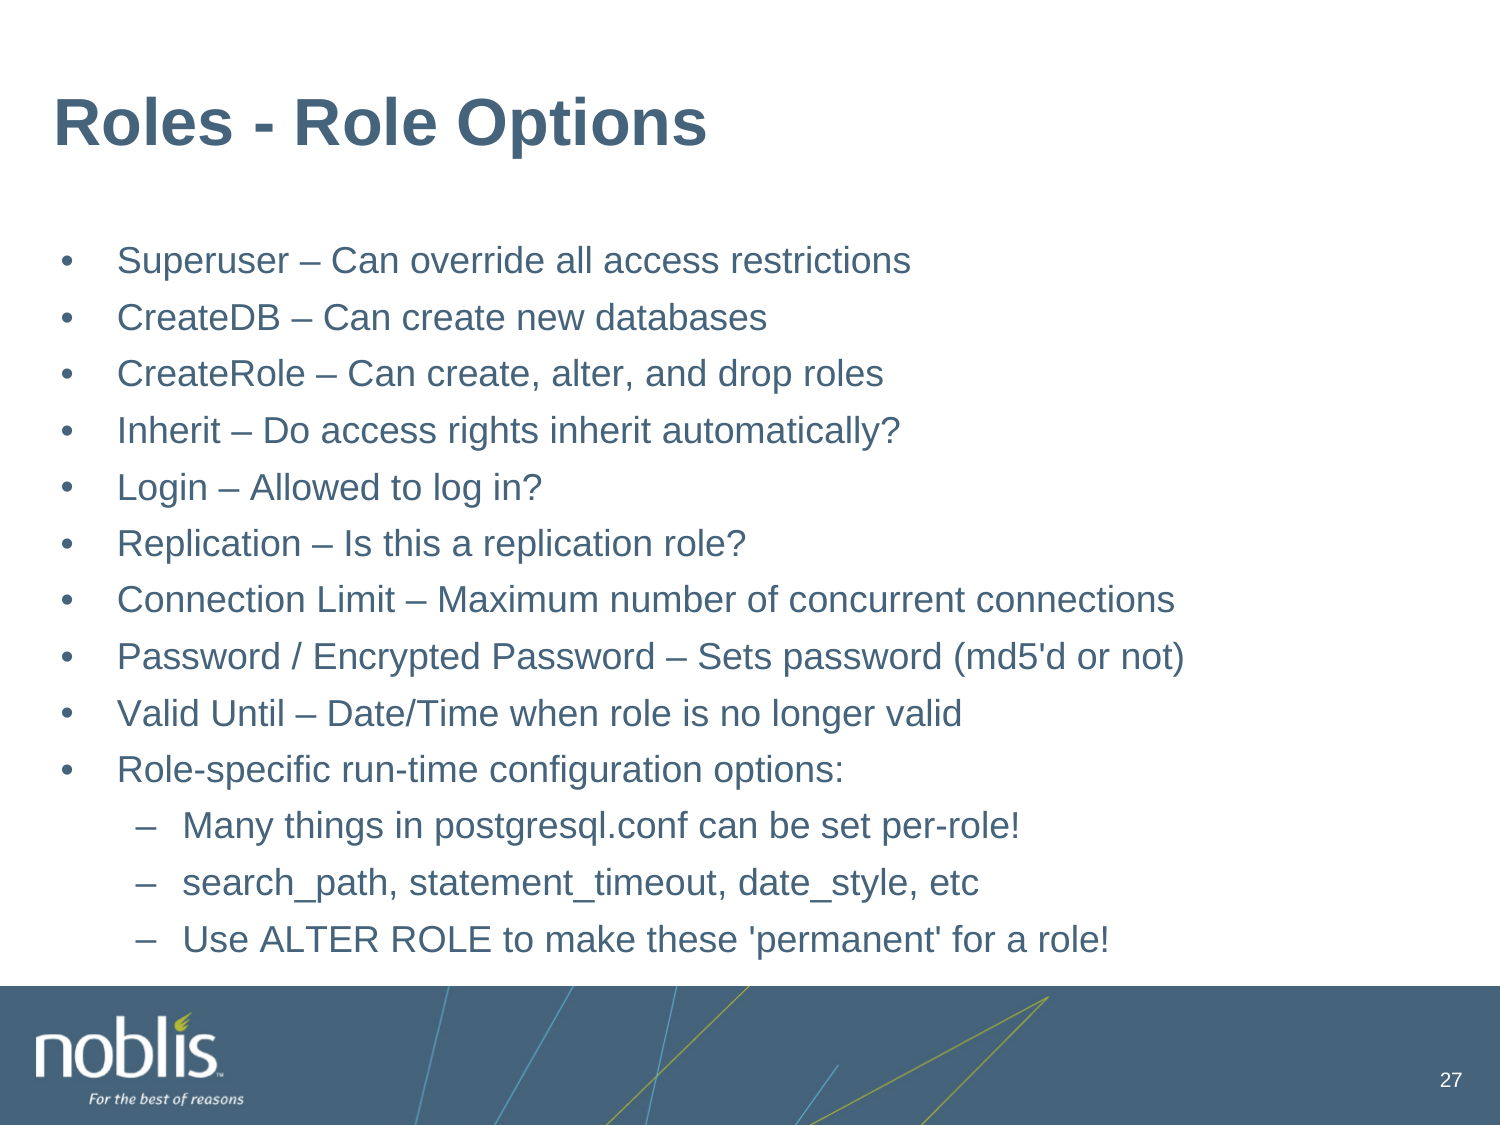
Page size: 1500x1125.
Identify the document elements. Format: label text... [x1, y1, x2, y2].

list Superuser – Can override all access restrictions CreateDB – Can create new databases CreateRole – Can create, alter, and drop roles Inherit – Do access rights inherit automatically? Login – Allowed to log in? Replication – Is this a replication role? Connection Limit – Maximum number of concurrent connections Password / Encrypted Password – Sets password (md5'd or not) Valid Until – Date/Time when role is no longer valid Role-specific run-time configuration options: Many things in postgresql.conf can be set per-role! search_path, statement_timeout, date_style, etc Use ALTER ROLE to make these 'permanent' for a role! [60, 239, 1437, 968]
title Roles - Role Options [53, 38, 1438, 211]
picture [0, 986, 1500, 1125]
